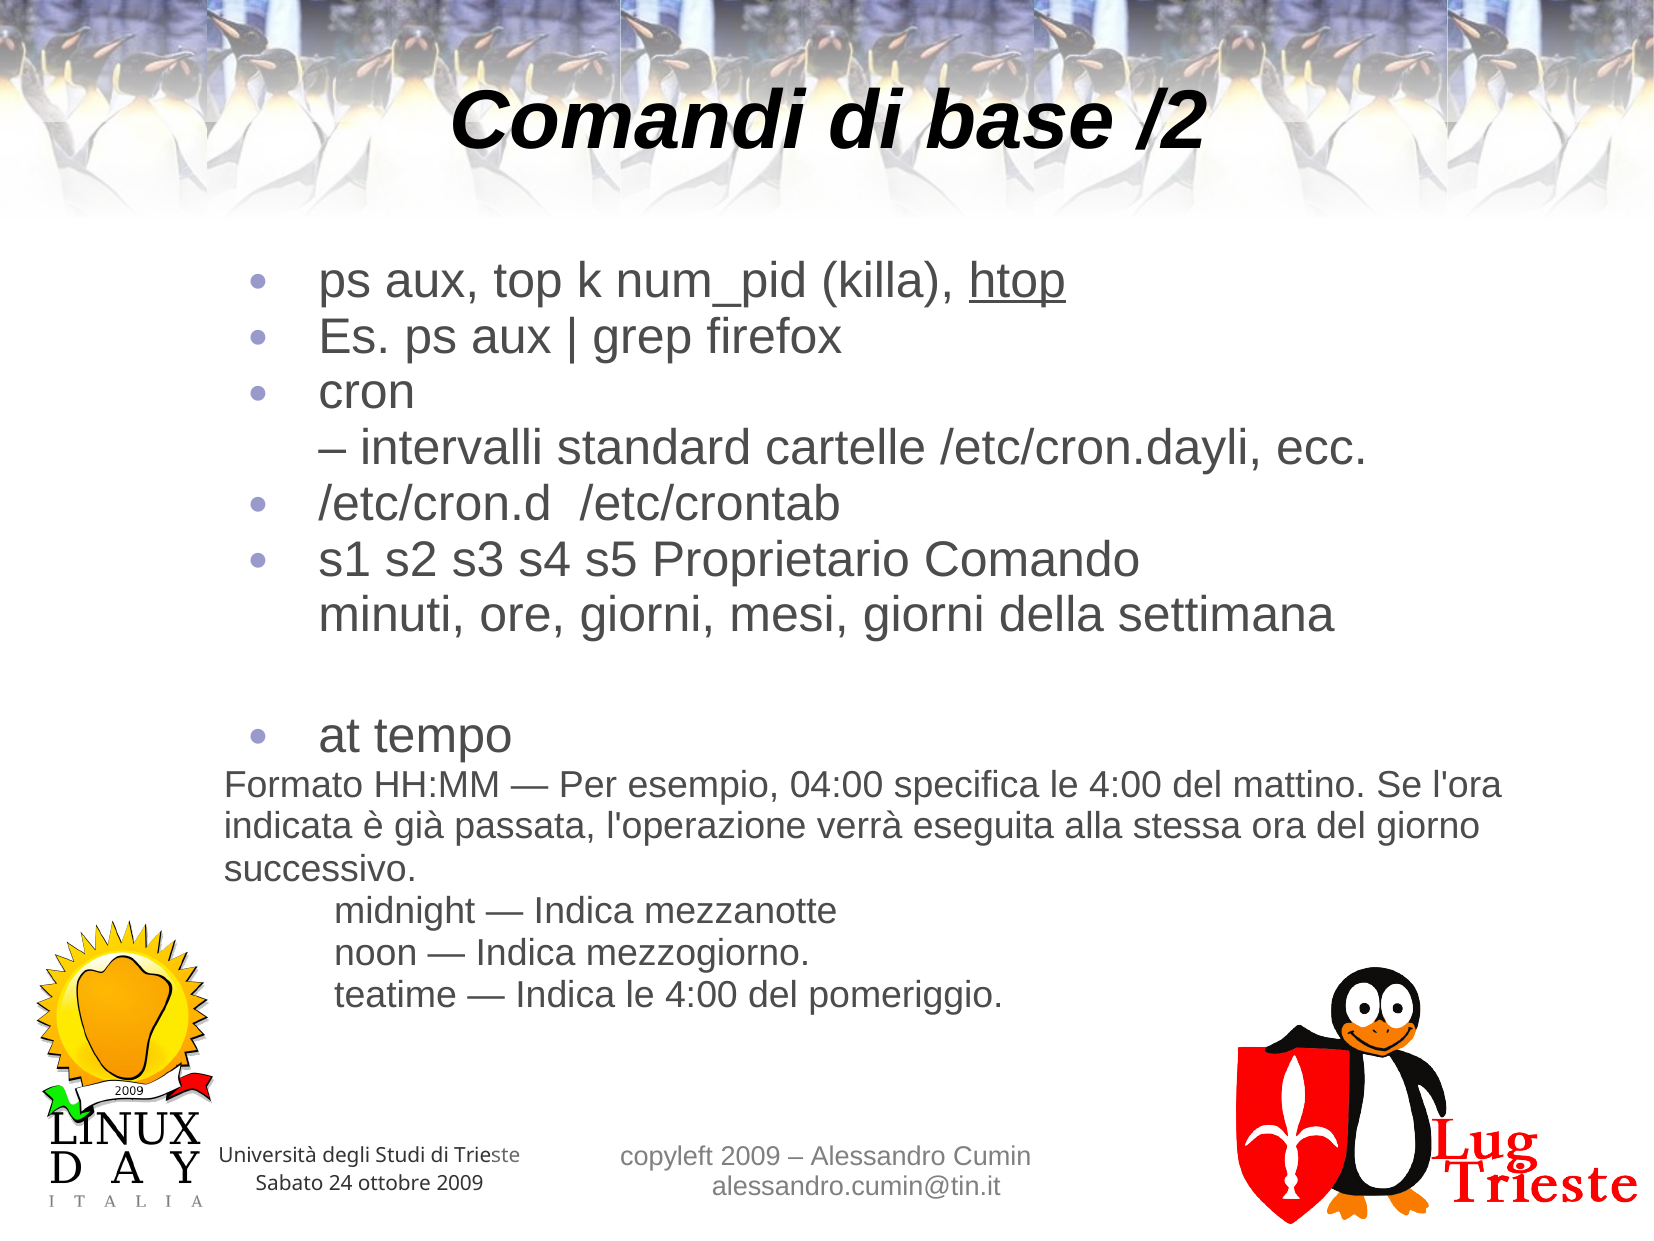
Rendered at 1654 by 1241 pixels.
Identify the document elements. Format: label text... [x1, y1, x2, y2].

title Comandi di base /2 [49, 16, 1609, 224]
list ps aux, top k num_pid (killa), htop Es. ps aux | grep firefox cron – intervalli standard cartelle /etc/cron.dayli, ecc. /etc/cron.d /etc/crontab s1 s2 s3 s4 s5 Proprietario Comando minuti, ore, giorni, mesi, giorni della settimana at tempo Formato HH:MM — Per esempio, 04:00 specifica le 4:00 del mattino. Se l'ora indicata è già passata, l'operazione verrà eseguita alla stessa ora del giorno successivo. midnight — Indica mezzanotte noon — Indica mezzogiorno. teatime — Indica le 4:00 del pomeriggio. [141, 252, 1568, 1058]
picture [36, 920, 214, 1207]
picture [1236, 967, 1637, 1224]
